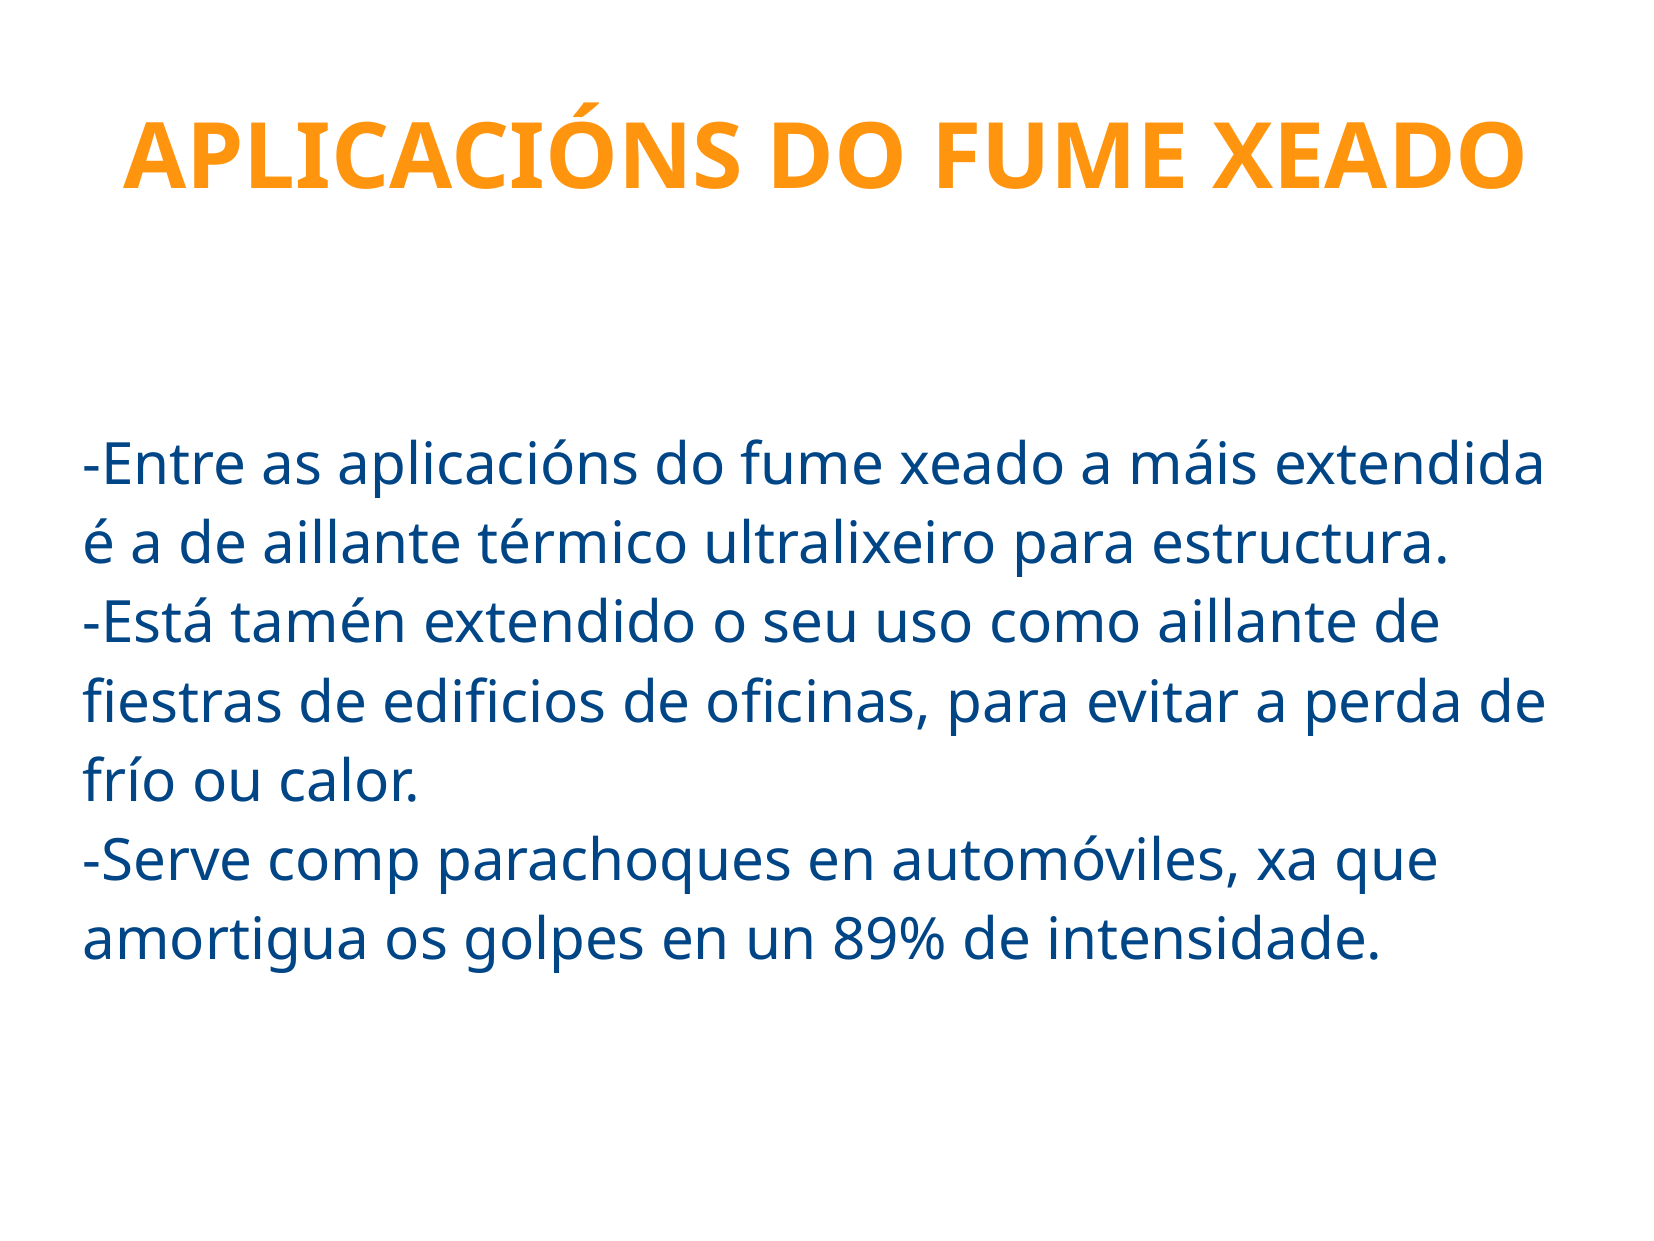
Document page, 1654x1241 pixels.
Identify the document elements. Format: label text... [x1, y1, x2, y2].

subtitle -Entre as aplicacións do fume xeado a máis extendida é a de aillante térmico ultralixeiro para estructura. -Está tamén extendido o seu uso como aillante de fiestras de edificios de oficinas, para evitar a perda de frío ou calor. -Serve comp parachoques en automóviles, xa que amortigua os golpes en un 89% de intensidade. [82, 297, 1571, 1102]
title APLICACIÓNS DO FUME XEADO [82, 25, 1571, 281]
